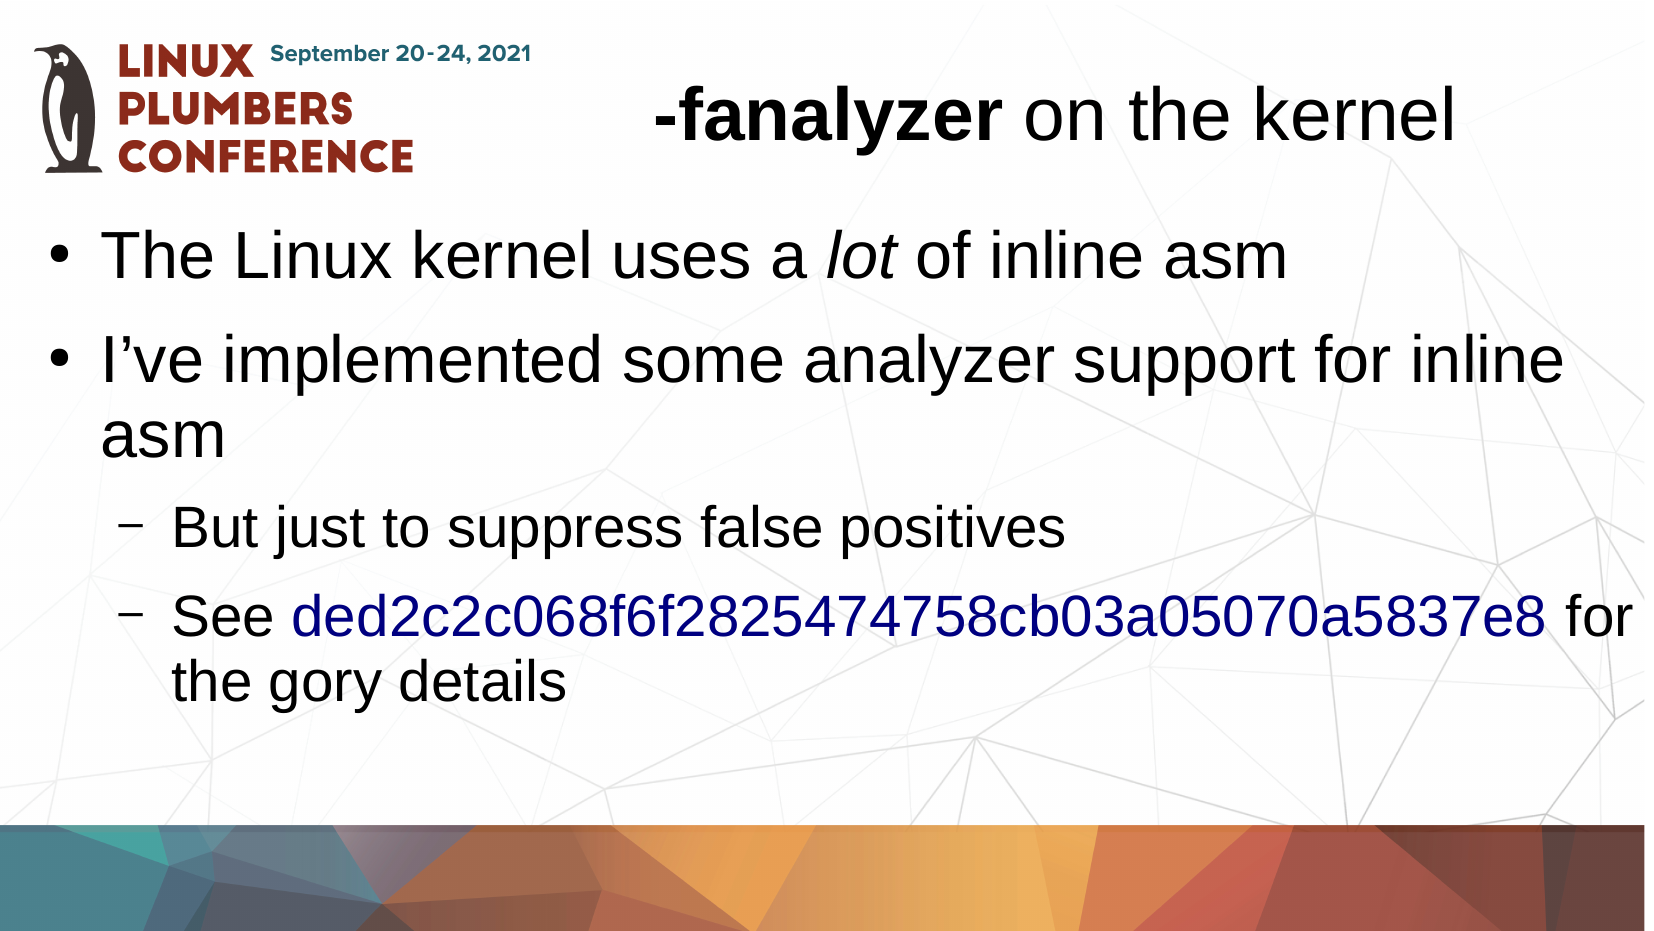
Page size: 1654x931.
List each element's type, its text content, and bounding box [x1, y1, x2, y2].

list The Linux kernel uses a lot of inline asm I’ve implemented some analyzer support for inline asm But just to suppress false positives See ded2c2c068f6f2825474758cb03a05070a5837e8 for the gory details [30, 217, 1645, 796]
title -fanalyzer on the kernel [540, 37, 1571, 193]
picture [0, 1, 1645, 931]
